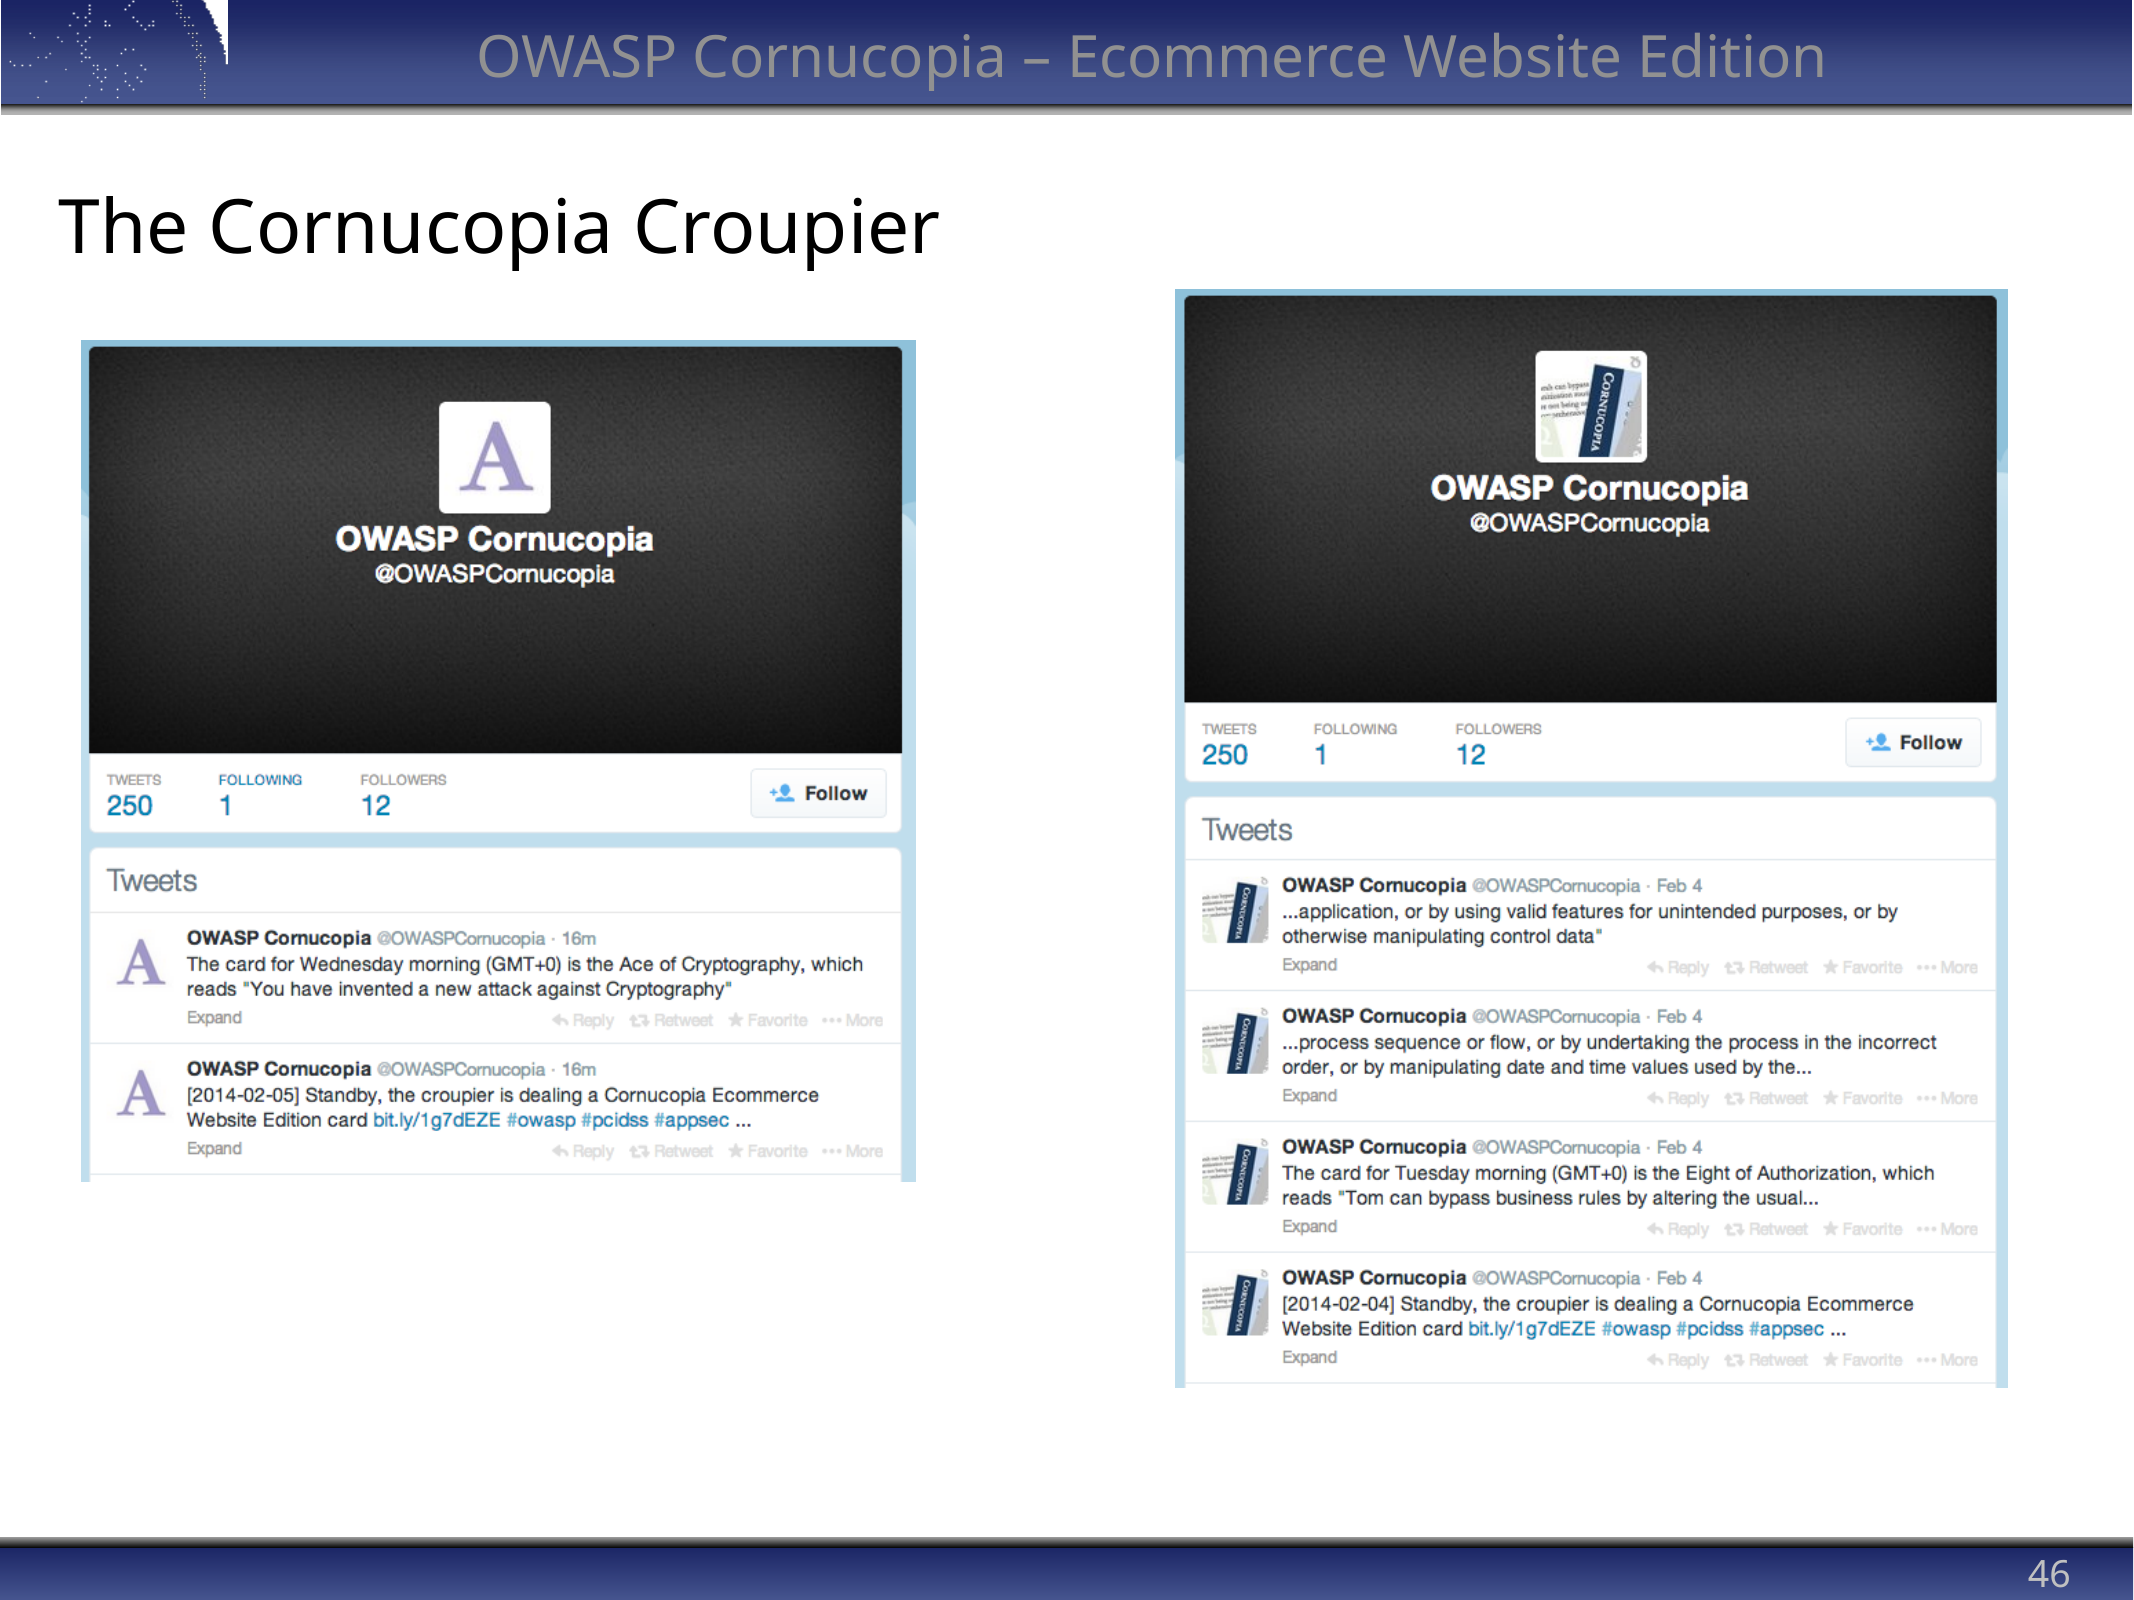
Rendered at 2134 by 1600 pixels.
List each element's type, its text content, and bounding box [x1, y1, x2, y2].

picture [81, 340, 916, 1182]
picture [1175, 289, 2008, 1388]
title The Cornucopia Croupier [58, 124, 2126, 325]
